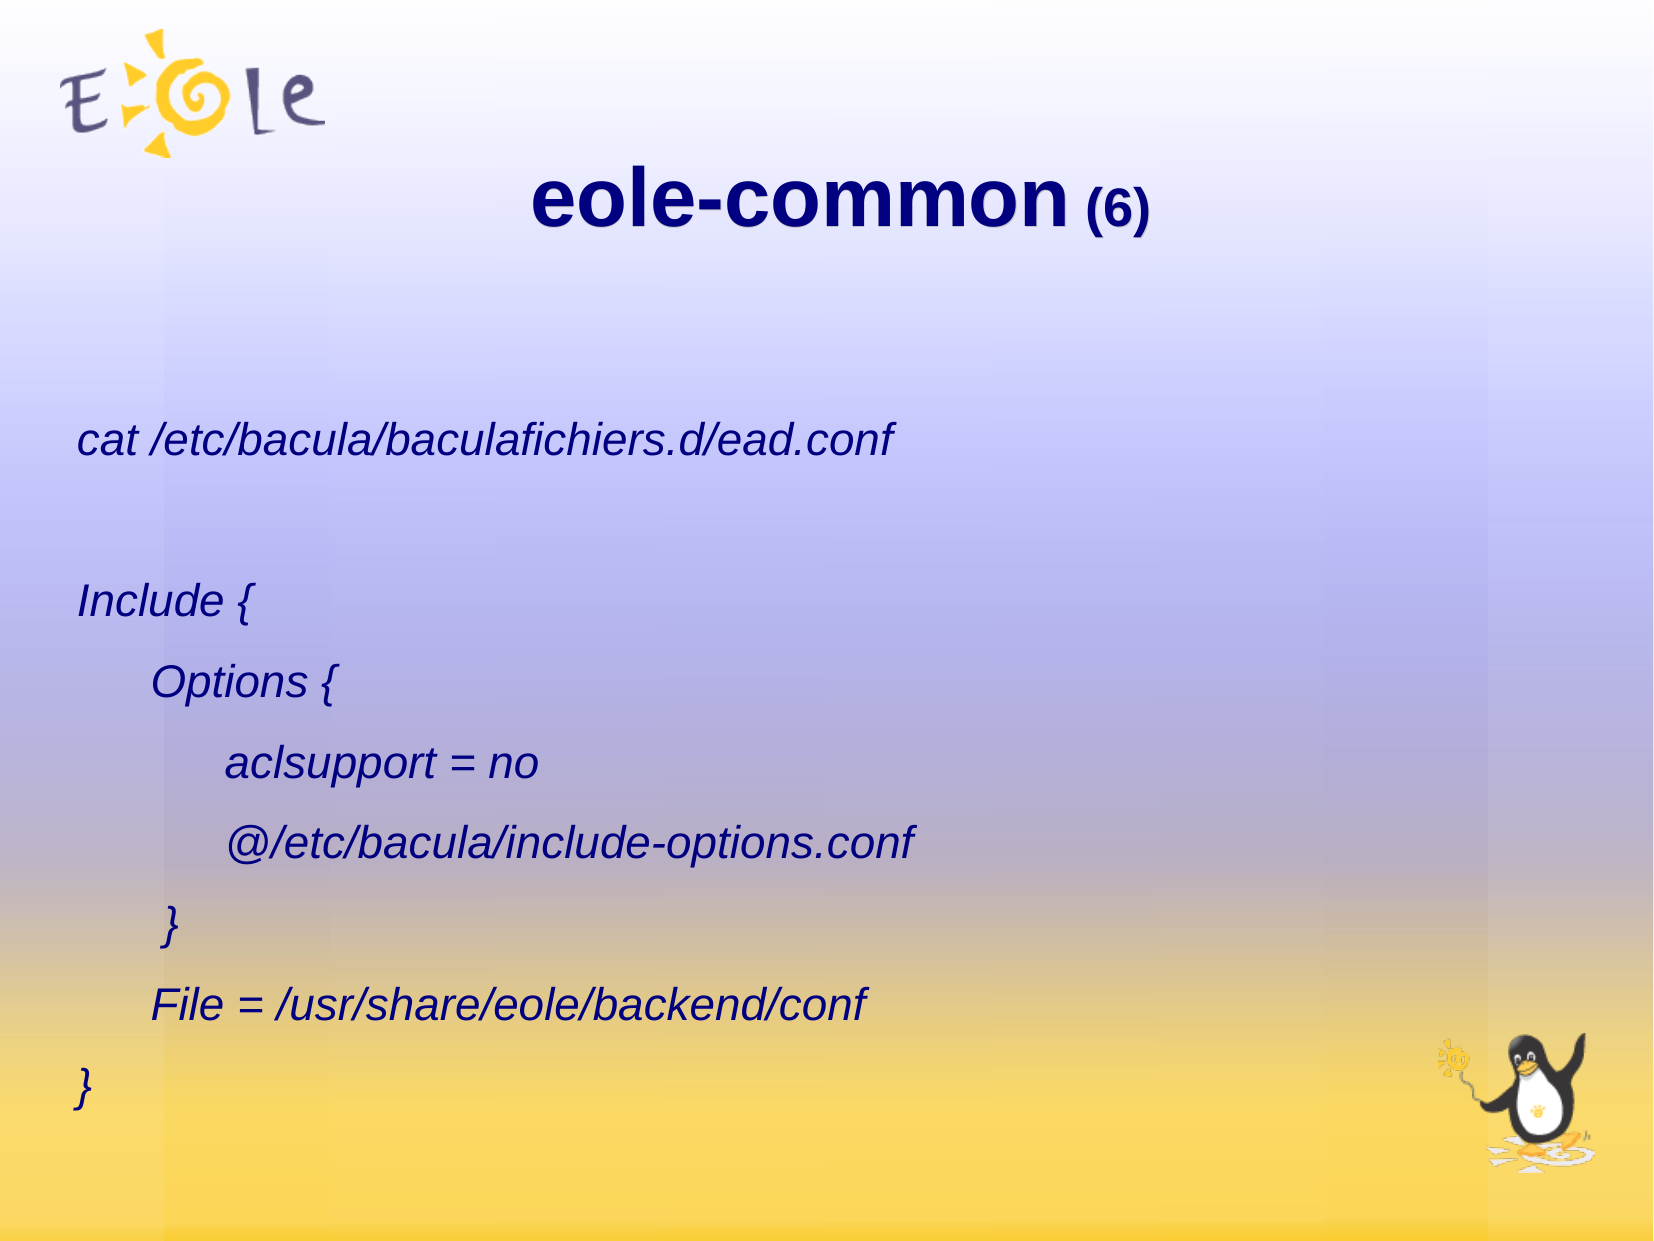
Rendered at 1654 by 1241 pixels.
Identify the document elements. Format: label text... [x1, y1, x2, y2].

text_box eole-common (6) [515, 143, 1206, 267]
picture [0, 0, 1654, 1241]
list cat /etc/bacula/baculafichiers.d/ead.conf Include { Options { aclsupport = no @/etc/bacula/include-options.conf } File = /usr/share/eole/backend/conf } [76, 413, 1566, 1241]
